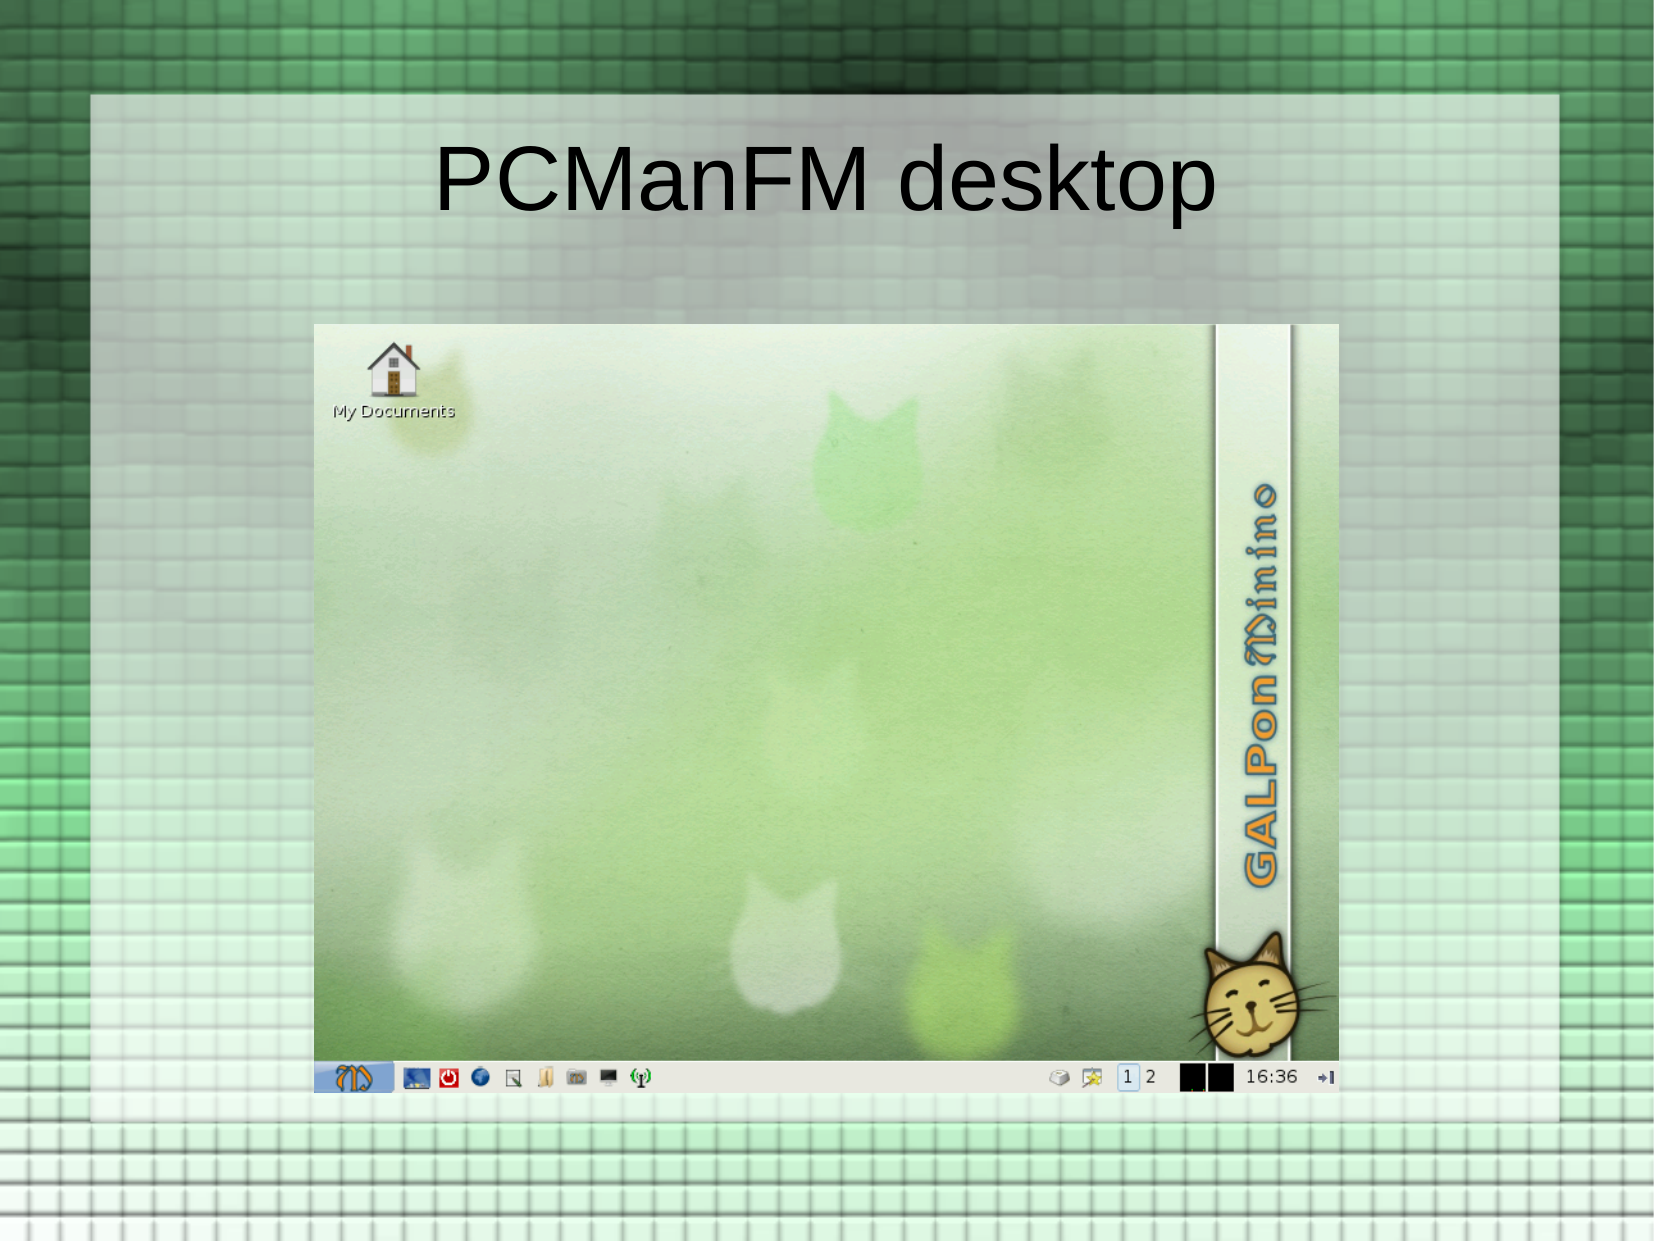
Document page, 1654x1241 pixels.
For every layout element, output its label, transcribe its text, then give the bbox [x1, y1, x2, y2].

title PCManFM desktop [88, 90, 1565, 266]
picture [0, 0, 1654, 1241]
